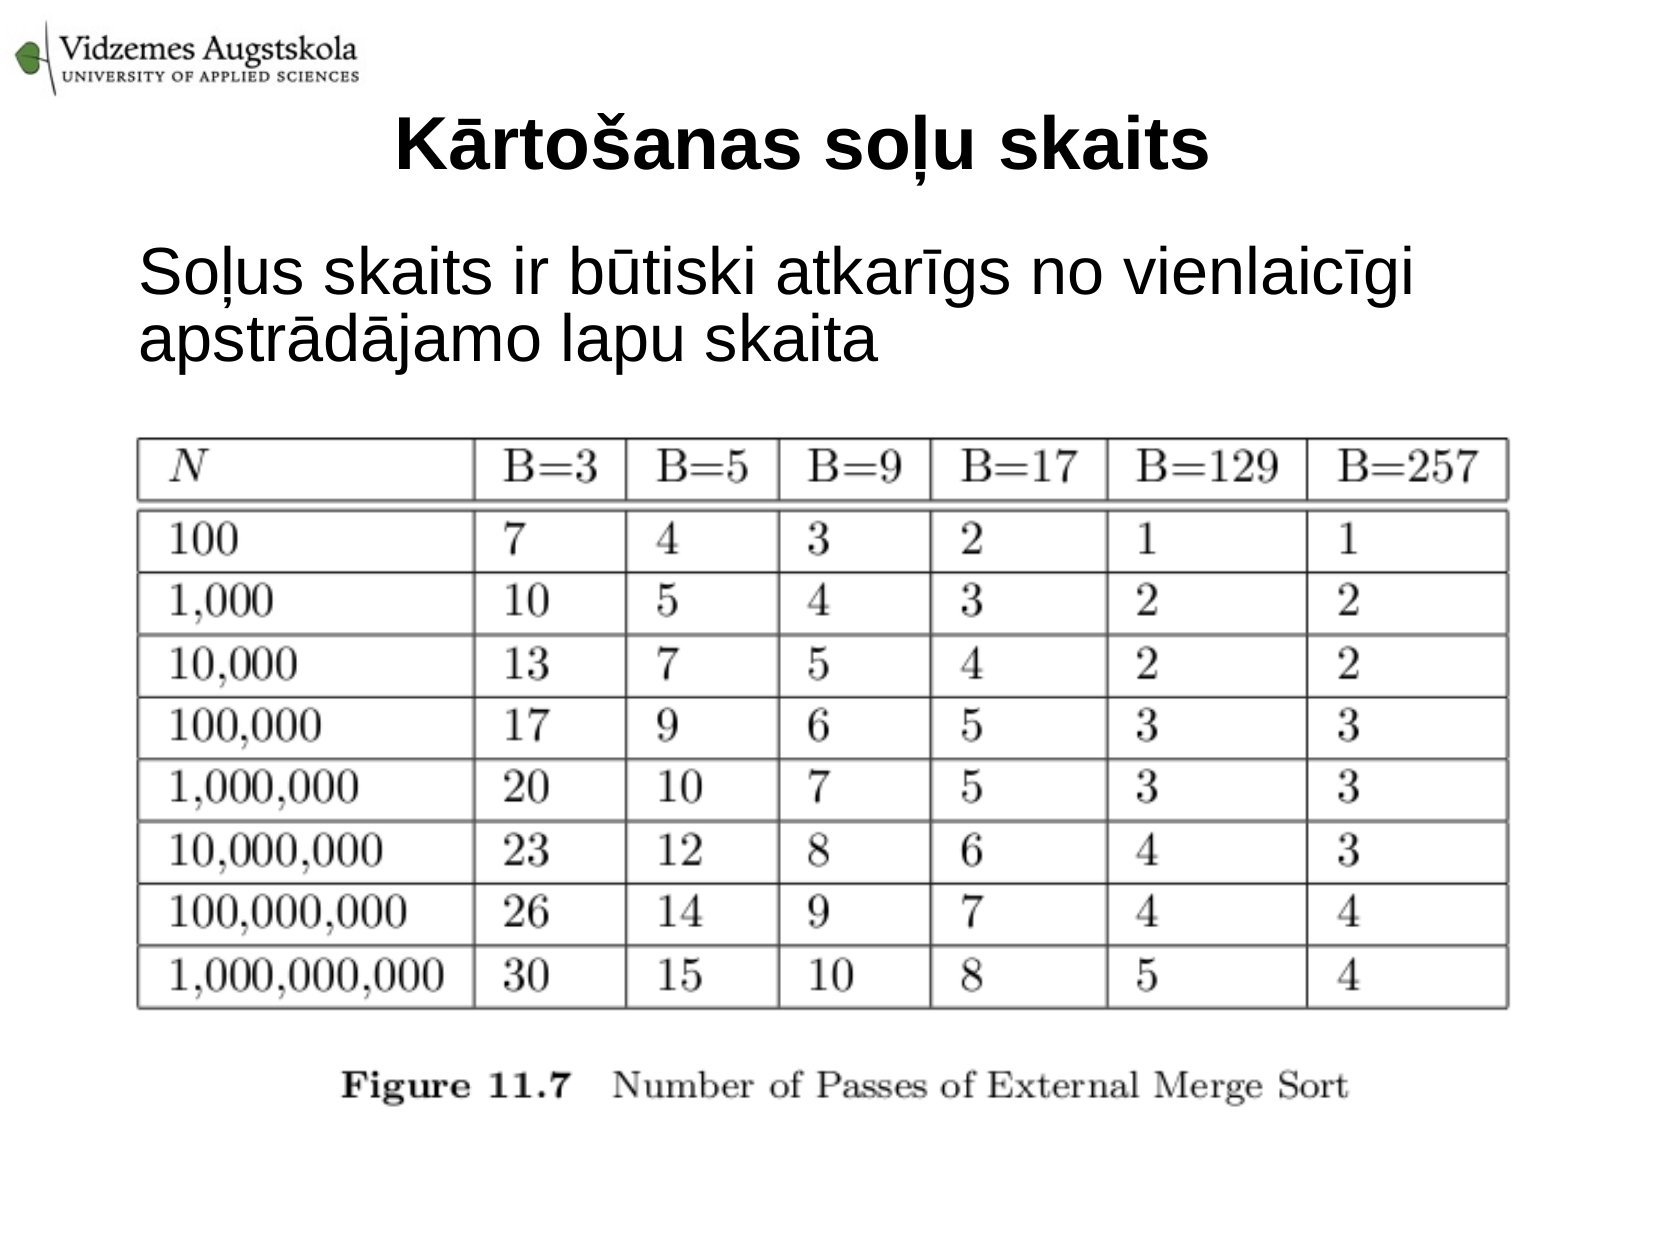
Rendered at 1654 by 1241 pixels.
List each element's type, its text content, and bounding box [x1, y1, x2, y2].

picture [5, 2, 368, 113]
picture [113, 425, 1530, 1120]
title Kārtošanas soļu skaits [94, 103, 1512, 188]
list Soļus skaits ir būtiski atkarīgs no vienlaicīgi apstrādājamo lapu skaita [82, 236, 1569, 1107]
